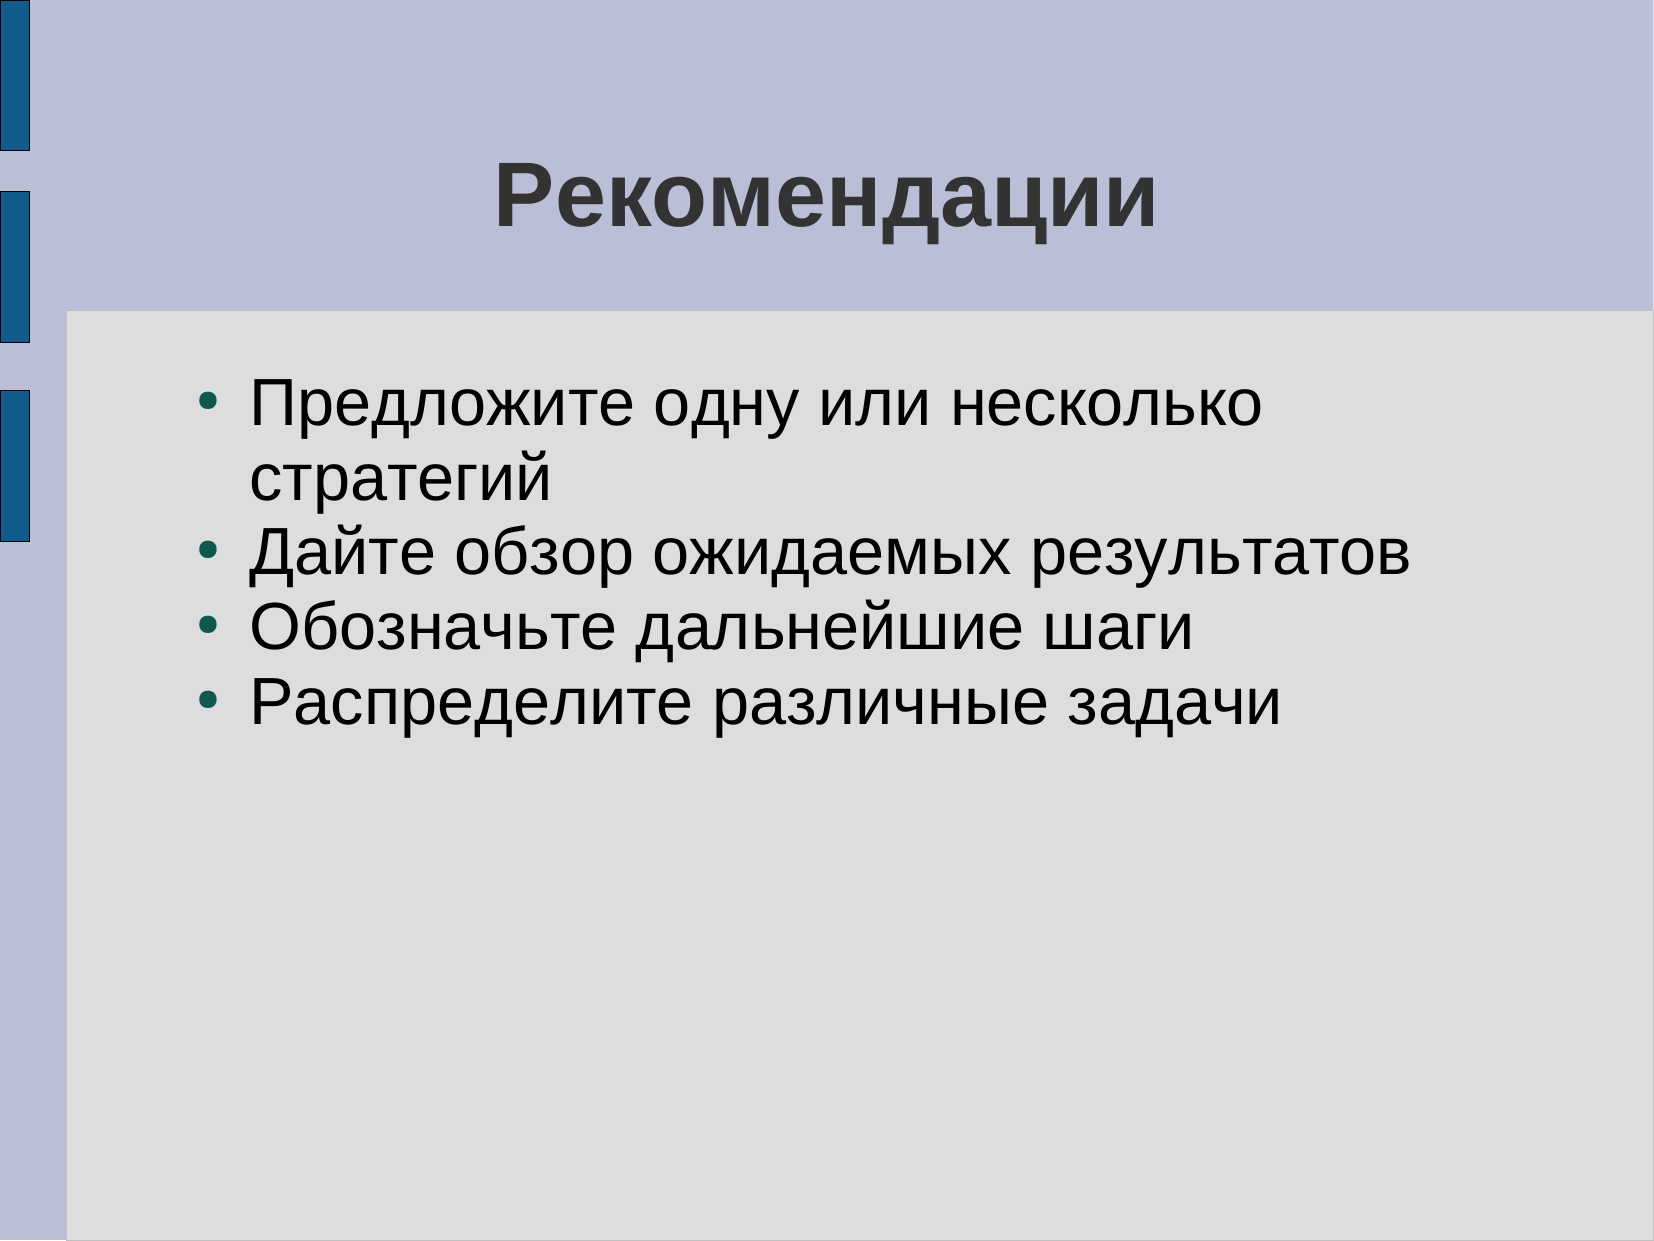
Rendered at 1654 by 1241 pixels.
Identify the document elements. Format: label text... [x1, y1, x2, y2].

title Рекомендации [121, 91, 1534, 299]
list Предложите одну или несколько стратегий Дайте обзор ожидаемых результатов Обозначьте дальнейшие шаги Распределите различные задачи [178, 364, 1570, 1147]
